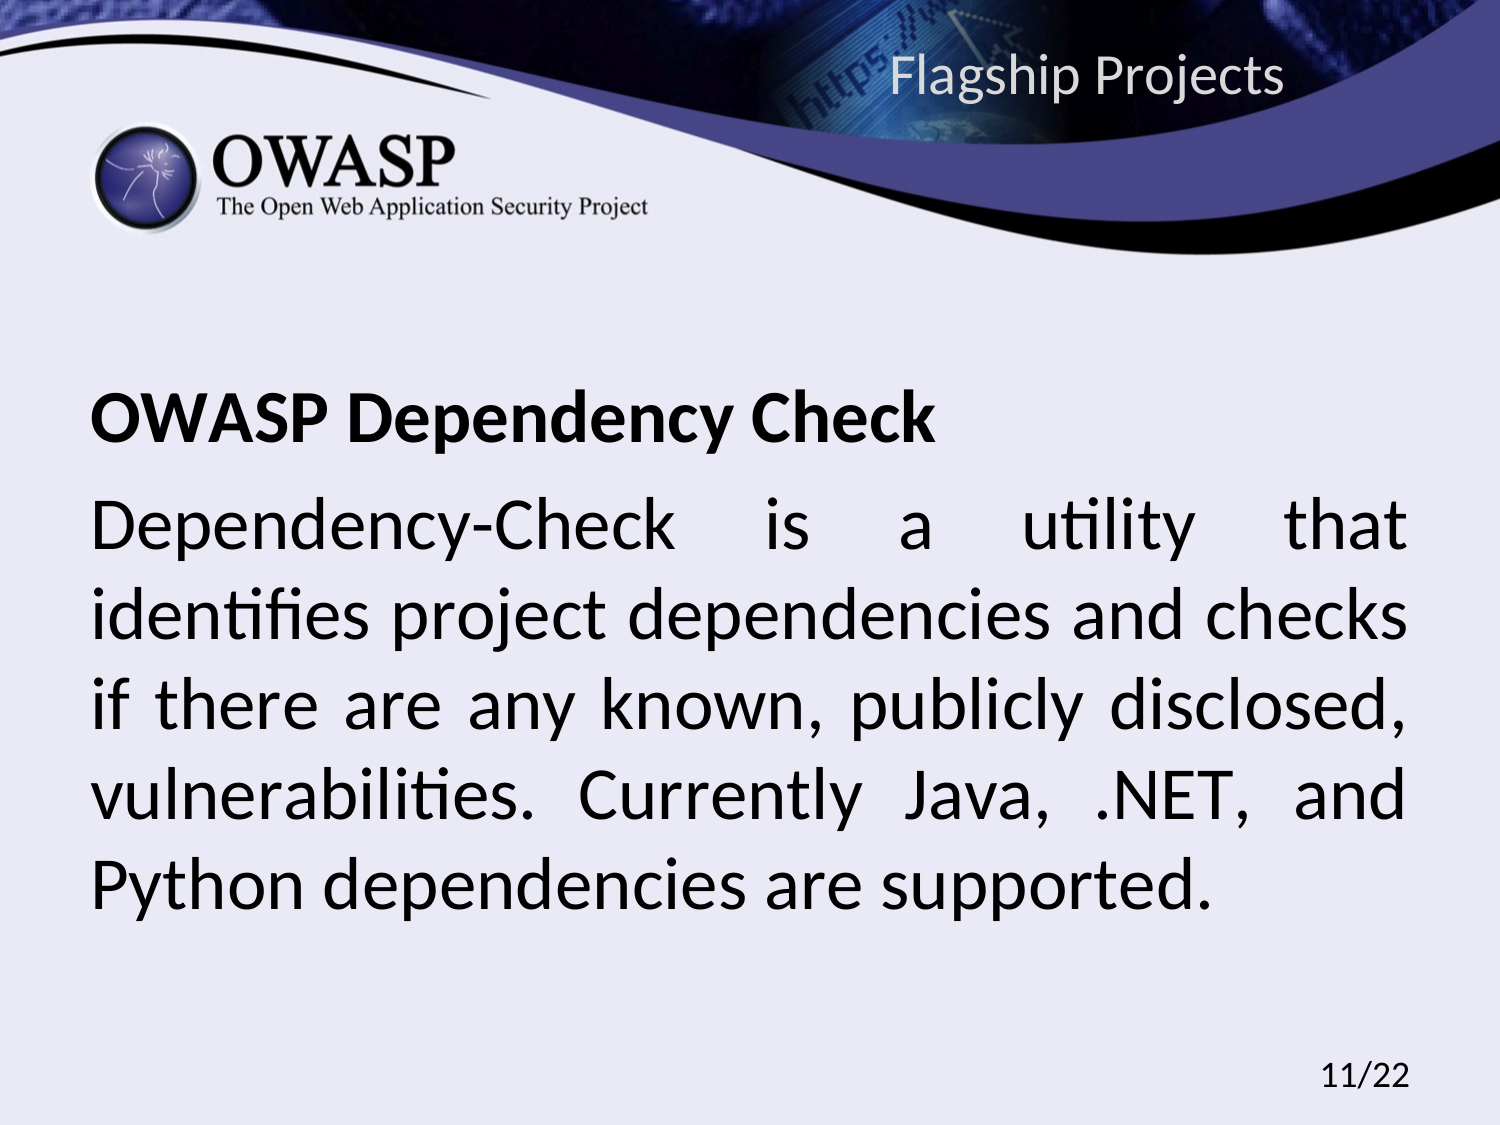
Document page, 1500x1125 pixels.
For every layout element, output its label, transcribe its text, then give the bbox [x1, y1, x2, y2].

picture [0, 0, 1500, 1125]
title Flagship Projects [699, 12, 1476, 130]
list OWASP Dependency Check Dependency-Check is a utility that identifies project dependencies and checks if there are any known, publicly disclosed, vulnerabilities. Currently Java, .NET, and Python dependencies are supported. [75, 360, 1426, 1005]
